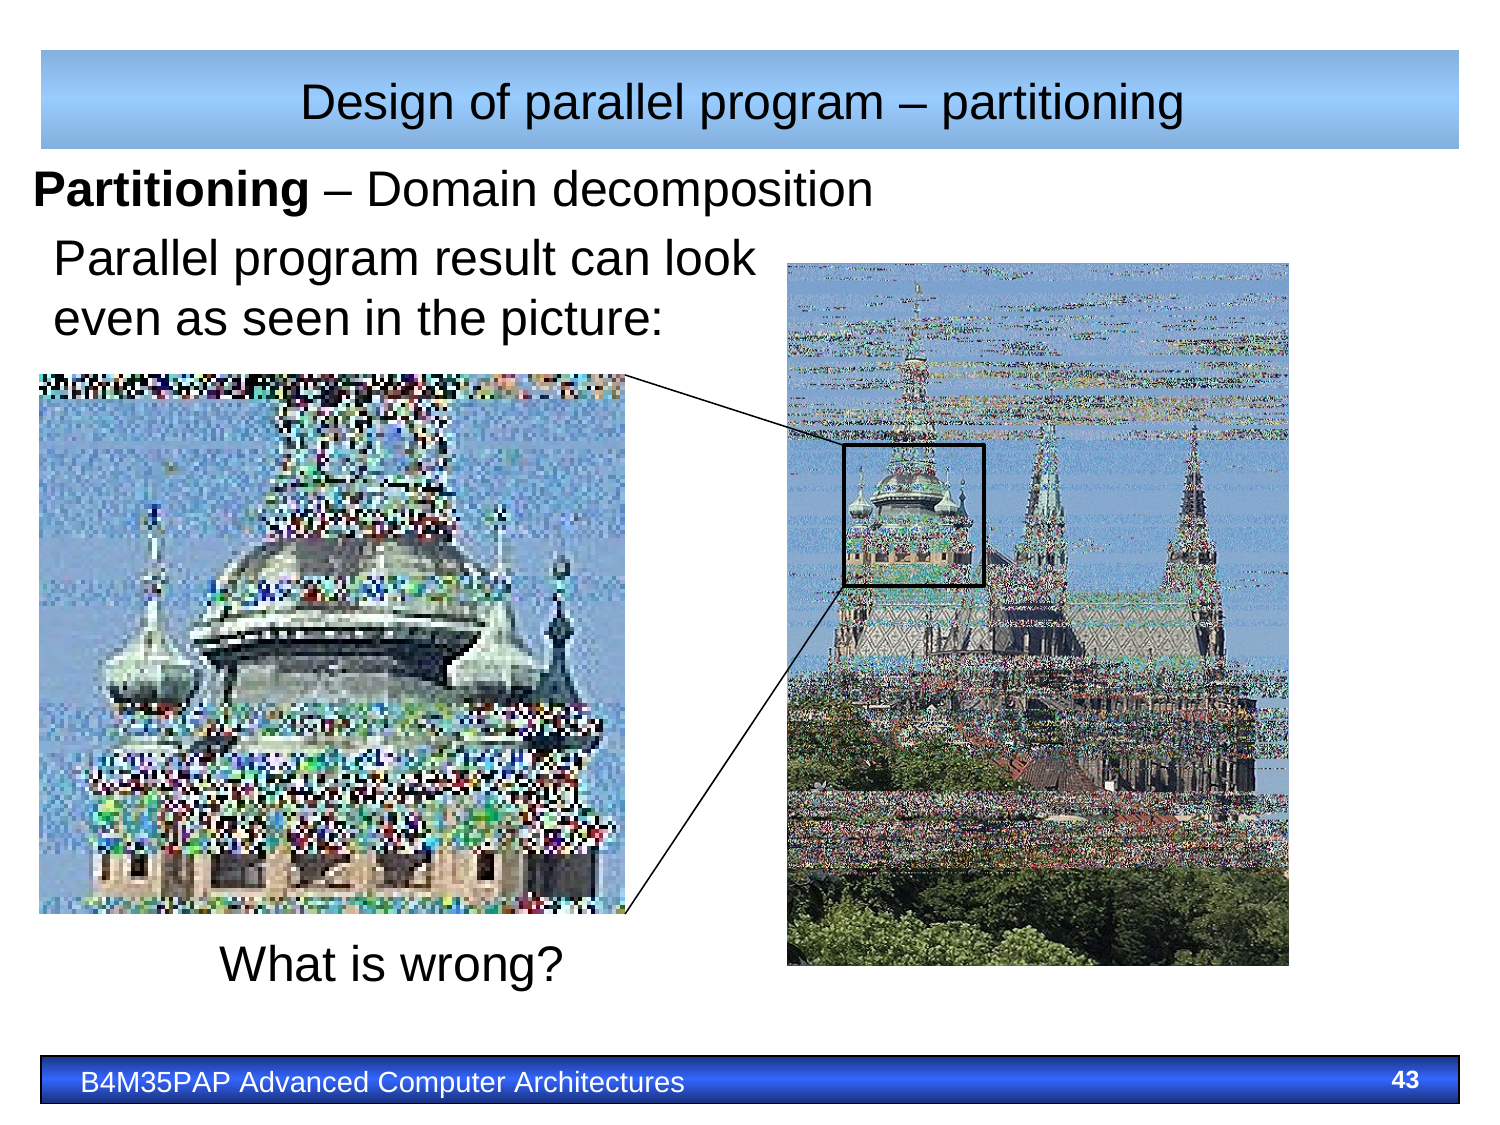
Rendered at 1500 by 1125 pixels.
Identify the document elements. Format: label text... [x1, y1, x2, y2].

title Design of parallel program – partitioning [41, 50, 1459, 148]
list Partitioning – Domain decomposition [17, 148, 1477, 1000]
text_box What is wrong? [205, 923, 914, 999]
text_box Parallel program result can look even as seen in the picture: [39, 217, 779, 353]
